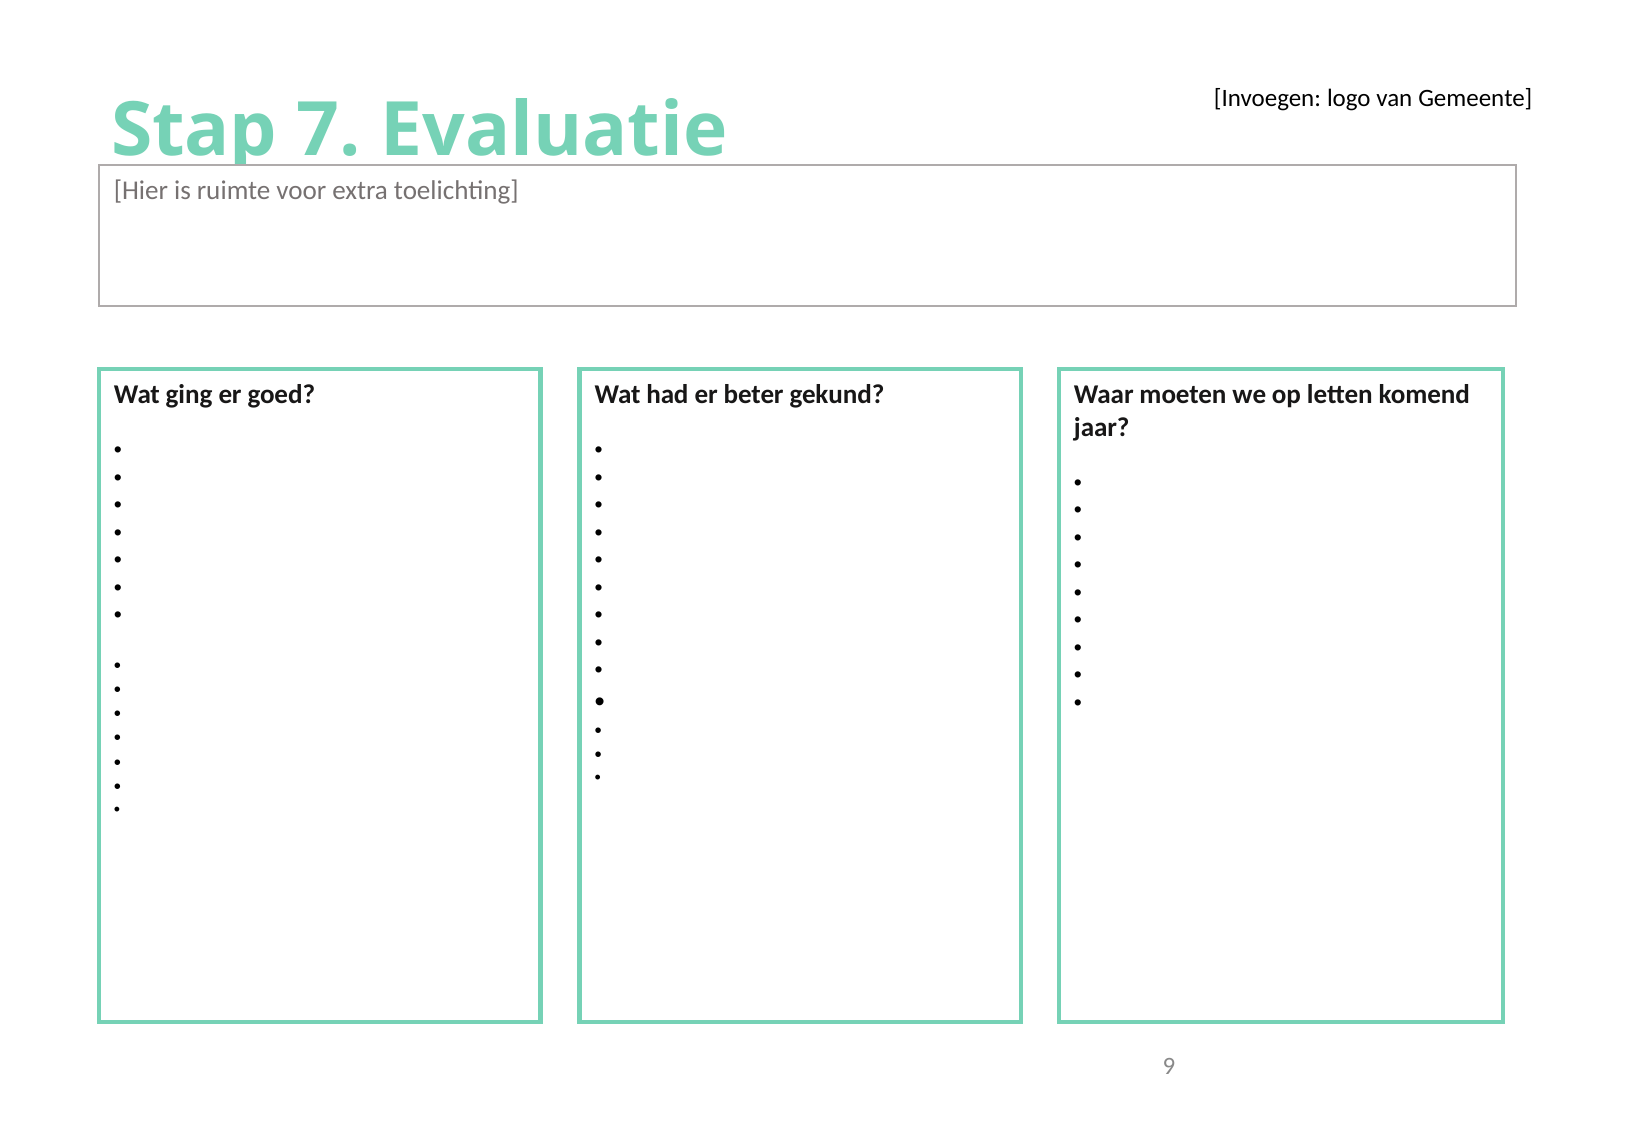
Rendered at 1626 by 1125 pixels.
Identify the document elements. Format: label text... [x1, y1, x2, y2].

text_box Waar moeten we op letten komend jaar? [1059, 369, 1503, 1022]
text_box Wat had er beter gekund? [580, 369, 1021, 1022]
text_box Stap 7. Evaluatie [98, 28, 1613, 179]
text_box Wat ging er goed? [99, 369, 540, 1022]
text_box [Hier is ruimte voor extra toelichting] [99, 165, 1516, 306]
text_box [Invoegen: logo van Gemeente] [1191, 44, 1556, 150]
text_box 9 [1147, 1034, 1514, 1095]
